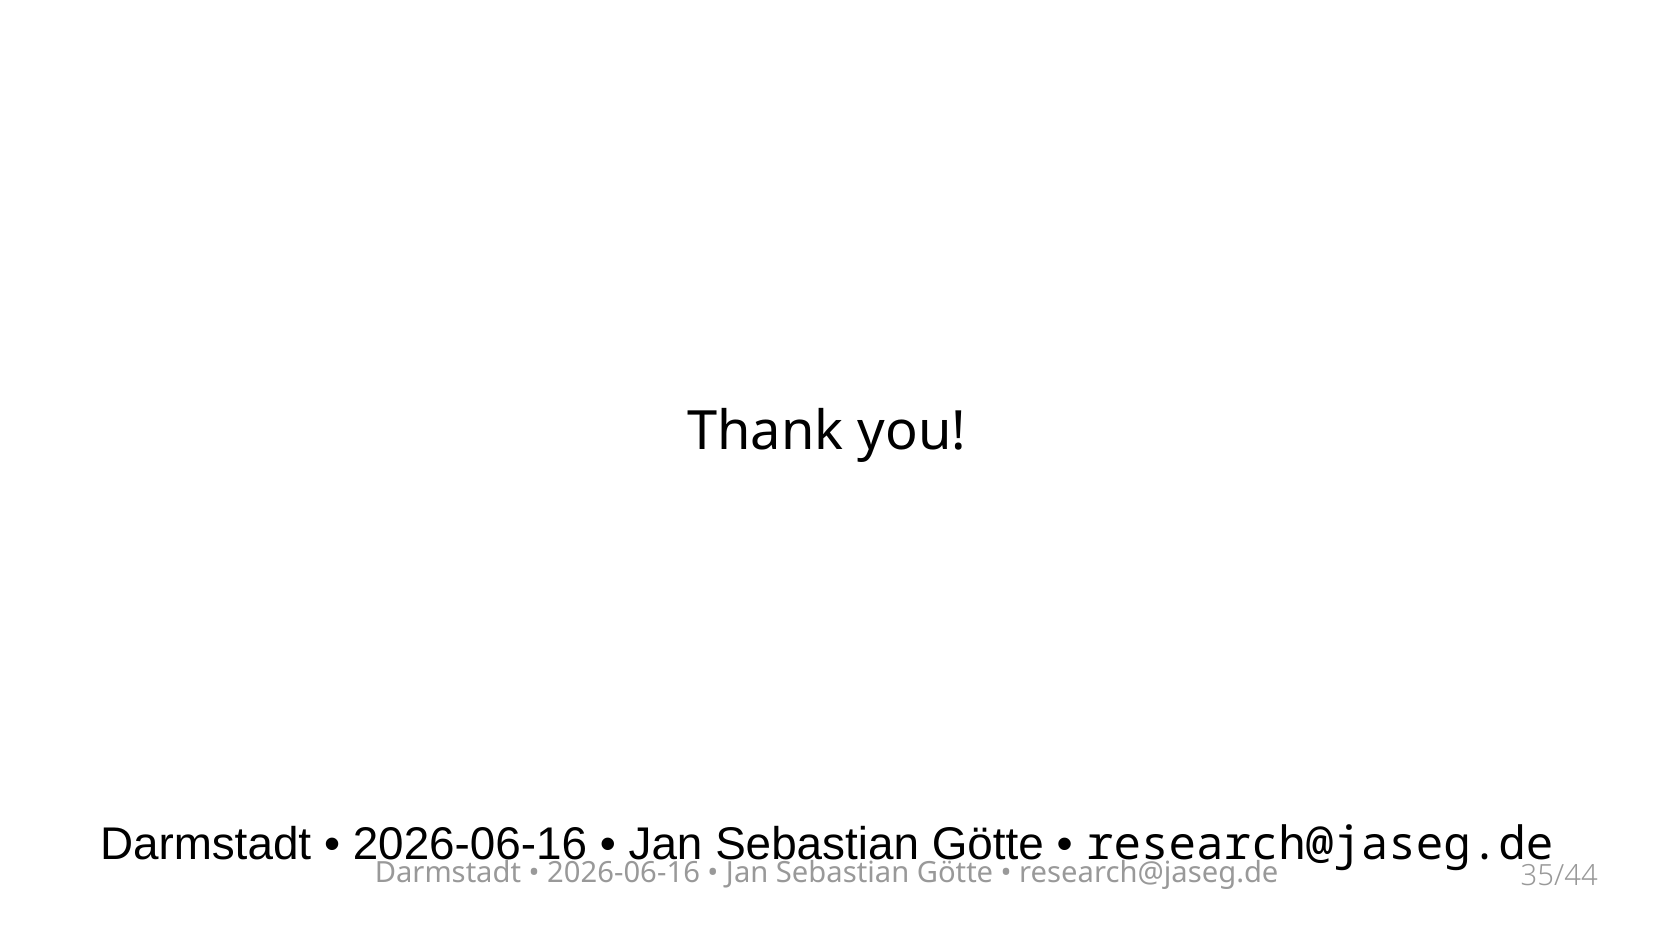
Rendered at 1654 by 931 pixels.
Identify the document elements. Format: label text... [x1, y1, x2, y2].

text_box Thank you! [177, 383, 1477, 503]
text_box Darmstadt • 2026-06-16 • Jan Sebastian Götte • research@jaseg.de [82, 797, 1571, 886]
